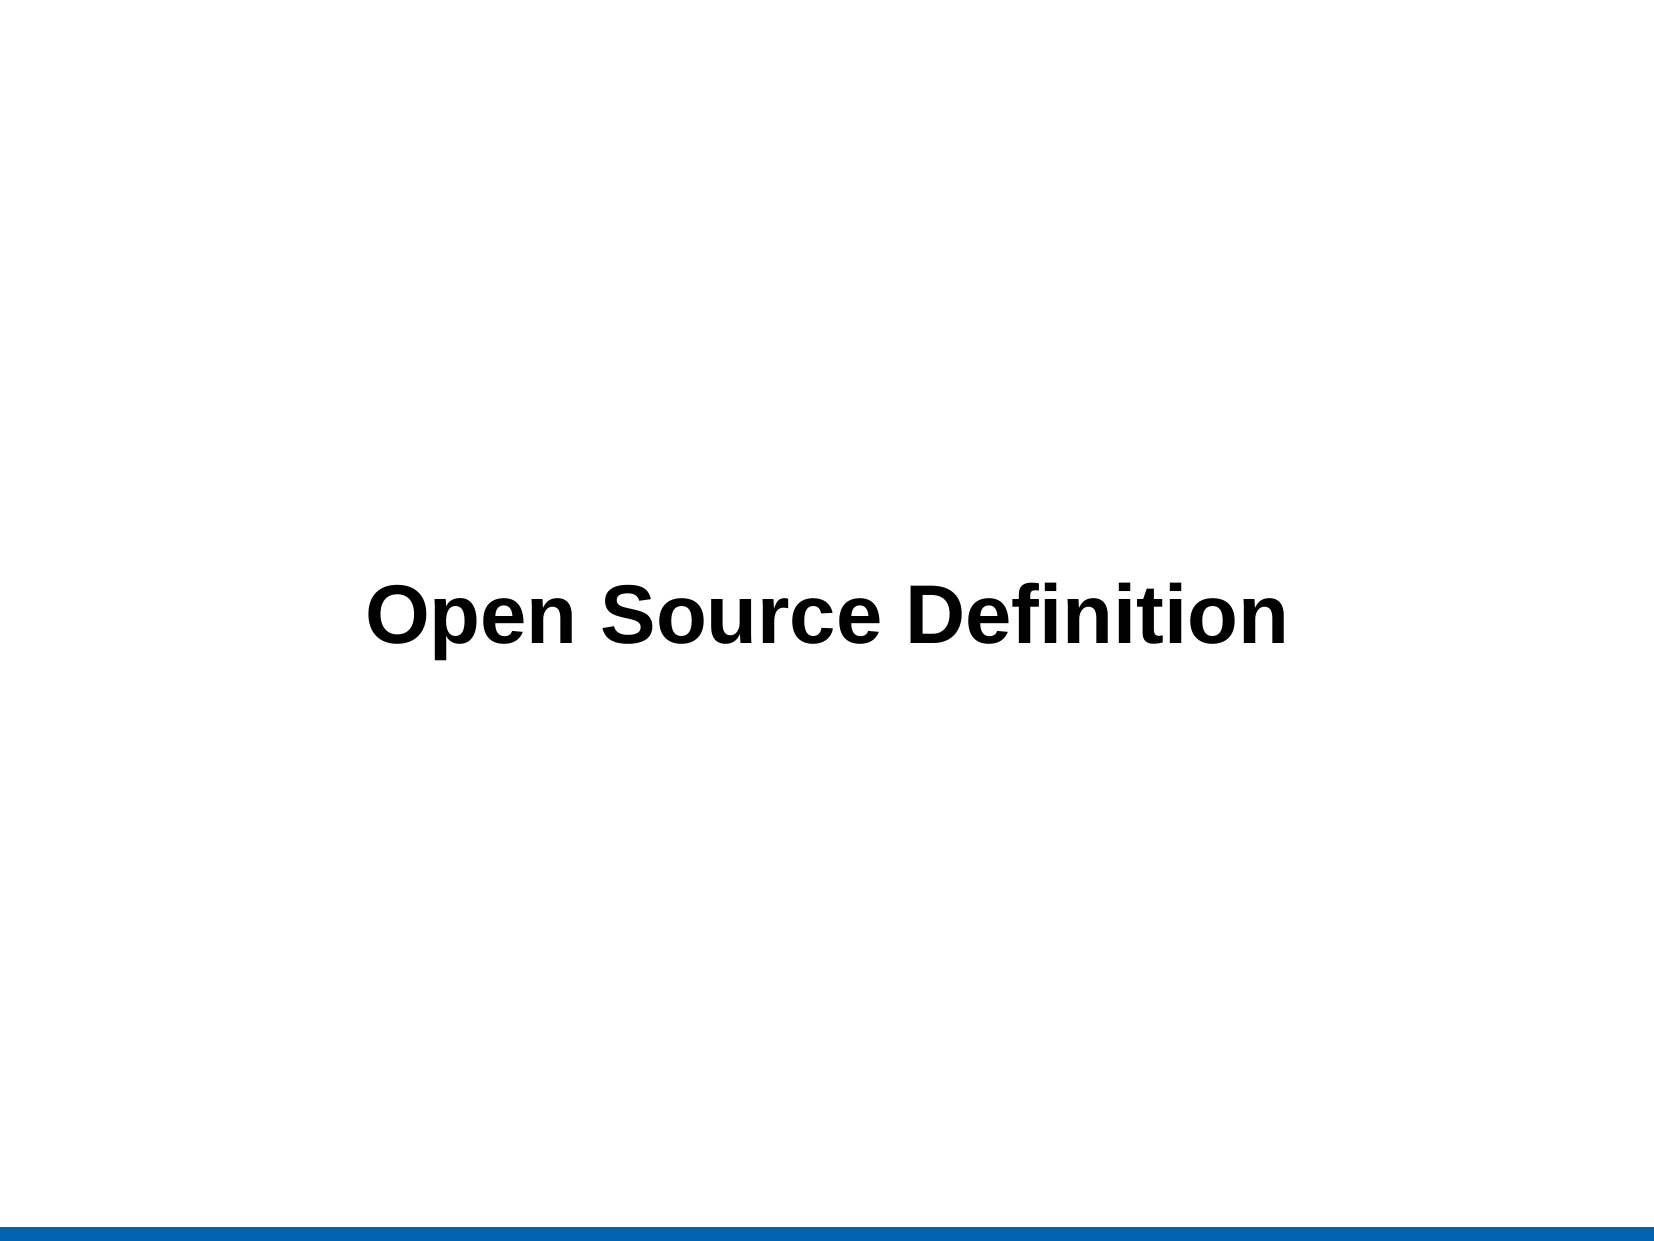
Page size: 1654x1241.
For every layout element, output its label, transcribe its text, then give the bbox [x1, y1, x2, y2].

subtitle Open Source Definition [121, 112, 1534, 1117]
